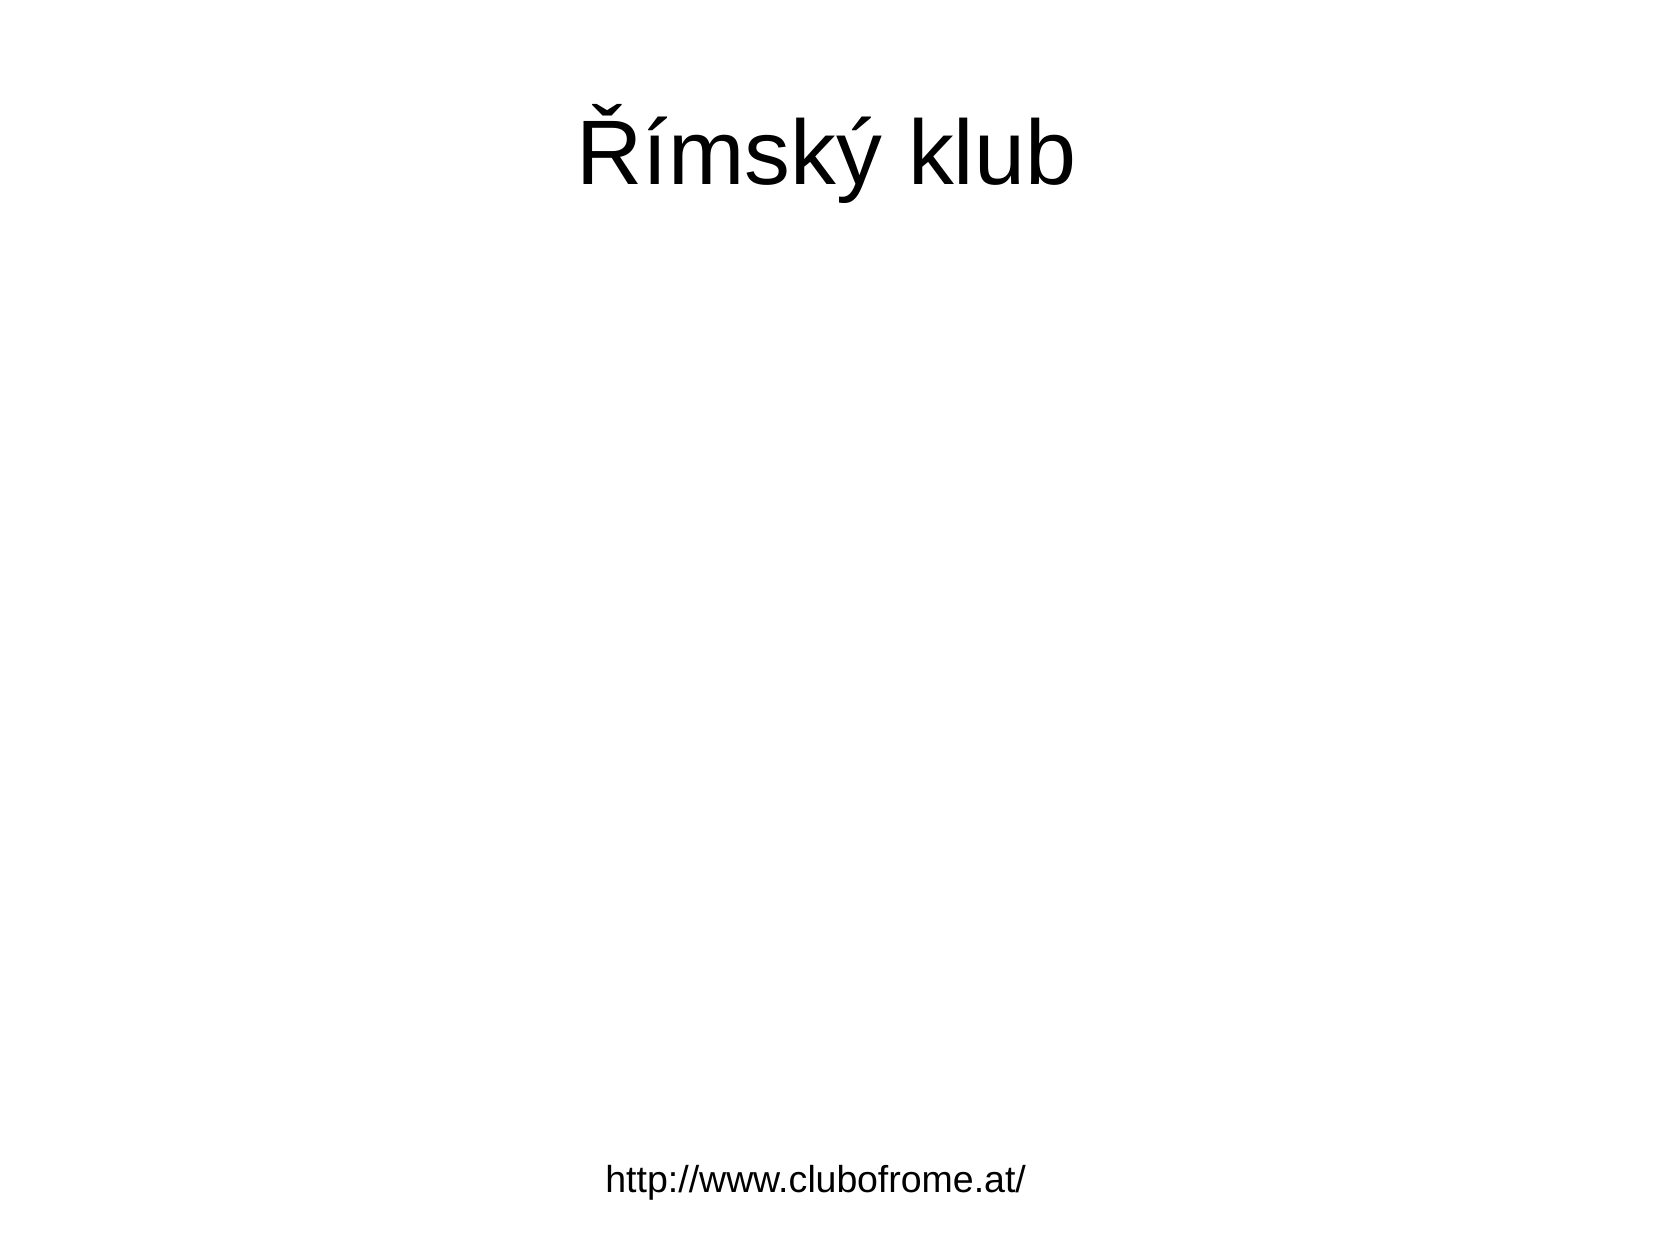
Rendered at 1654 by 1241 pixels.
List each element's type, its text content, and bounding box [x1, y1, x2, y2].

text_box http://www.clubofrome.at/ [590, 1151, 1041, 1209]
title Římský klub [82, 56, 1571, 250]
